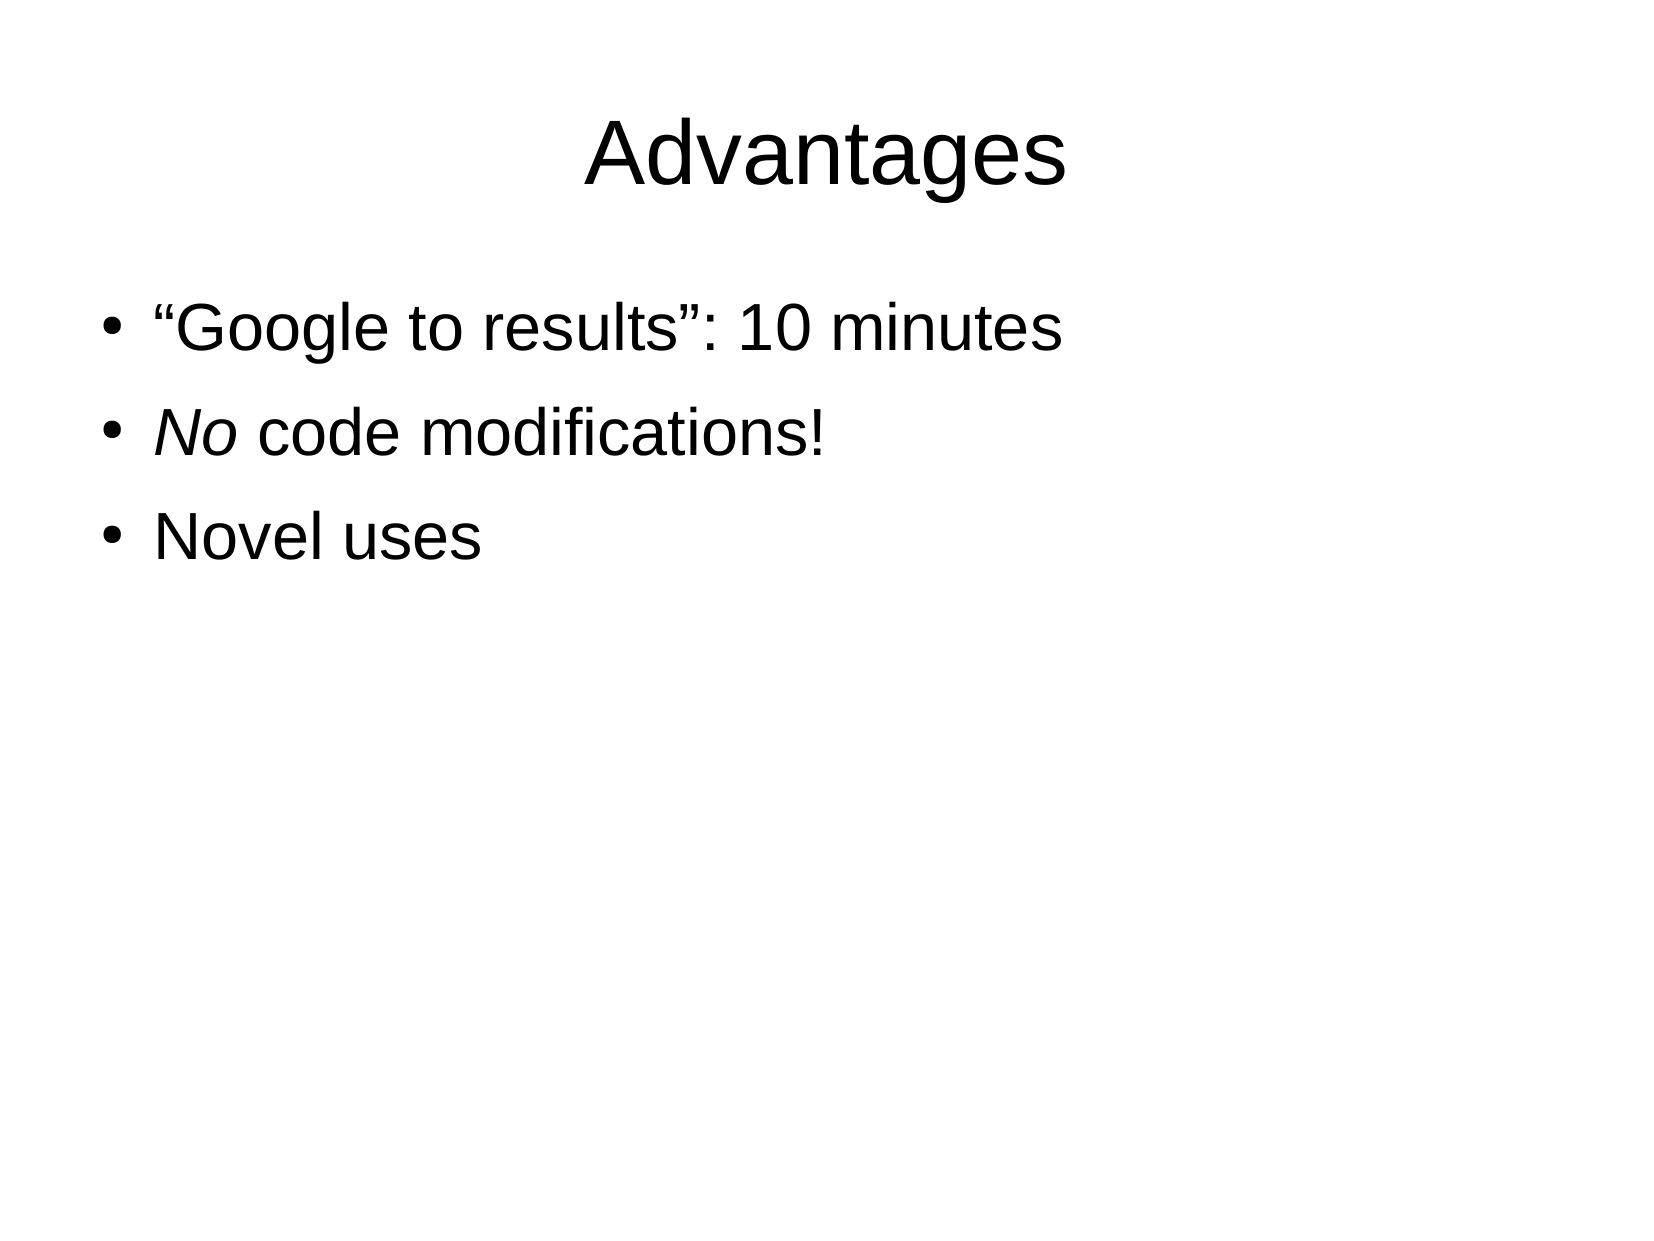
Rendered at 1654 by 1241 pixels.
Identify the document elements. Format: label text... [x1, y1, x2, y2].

list “Google to results”: 10 minutes No code modifications! Novel uses [82, 290, 1571, 1010]
title Advantages [82, 49, 1571, 257]
